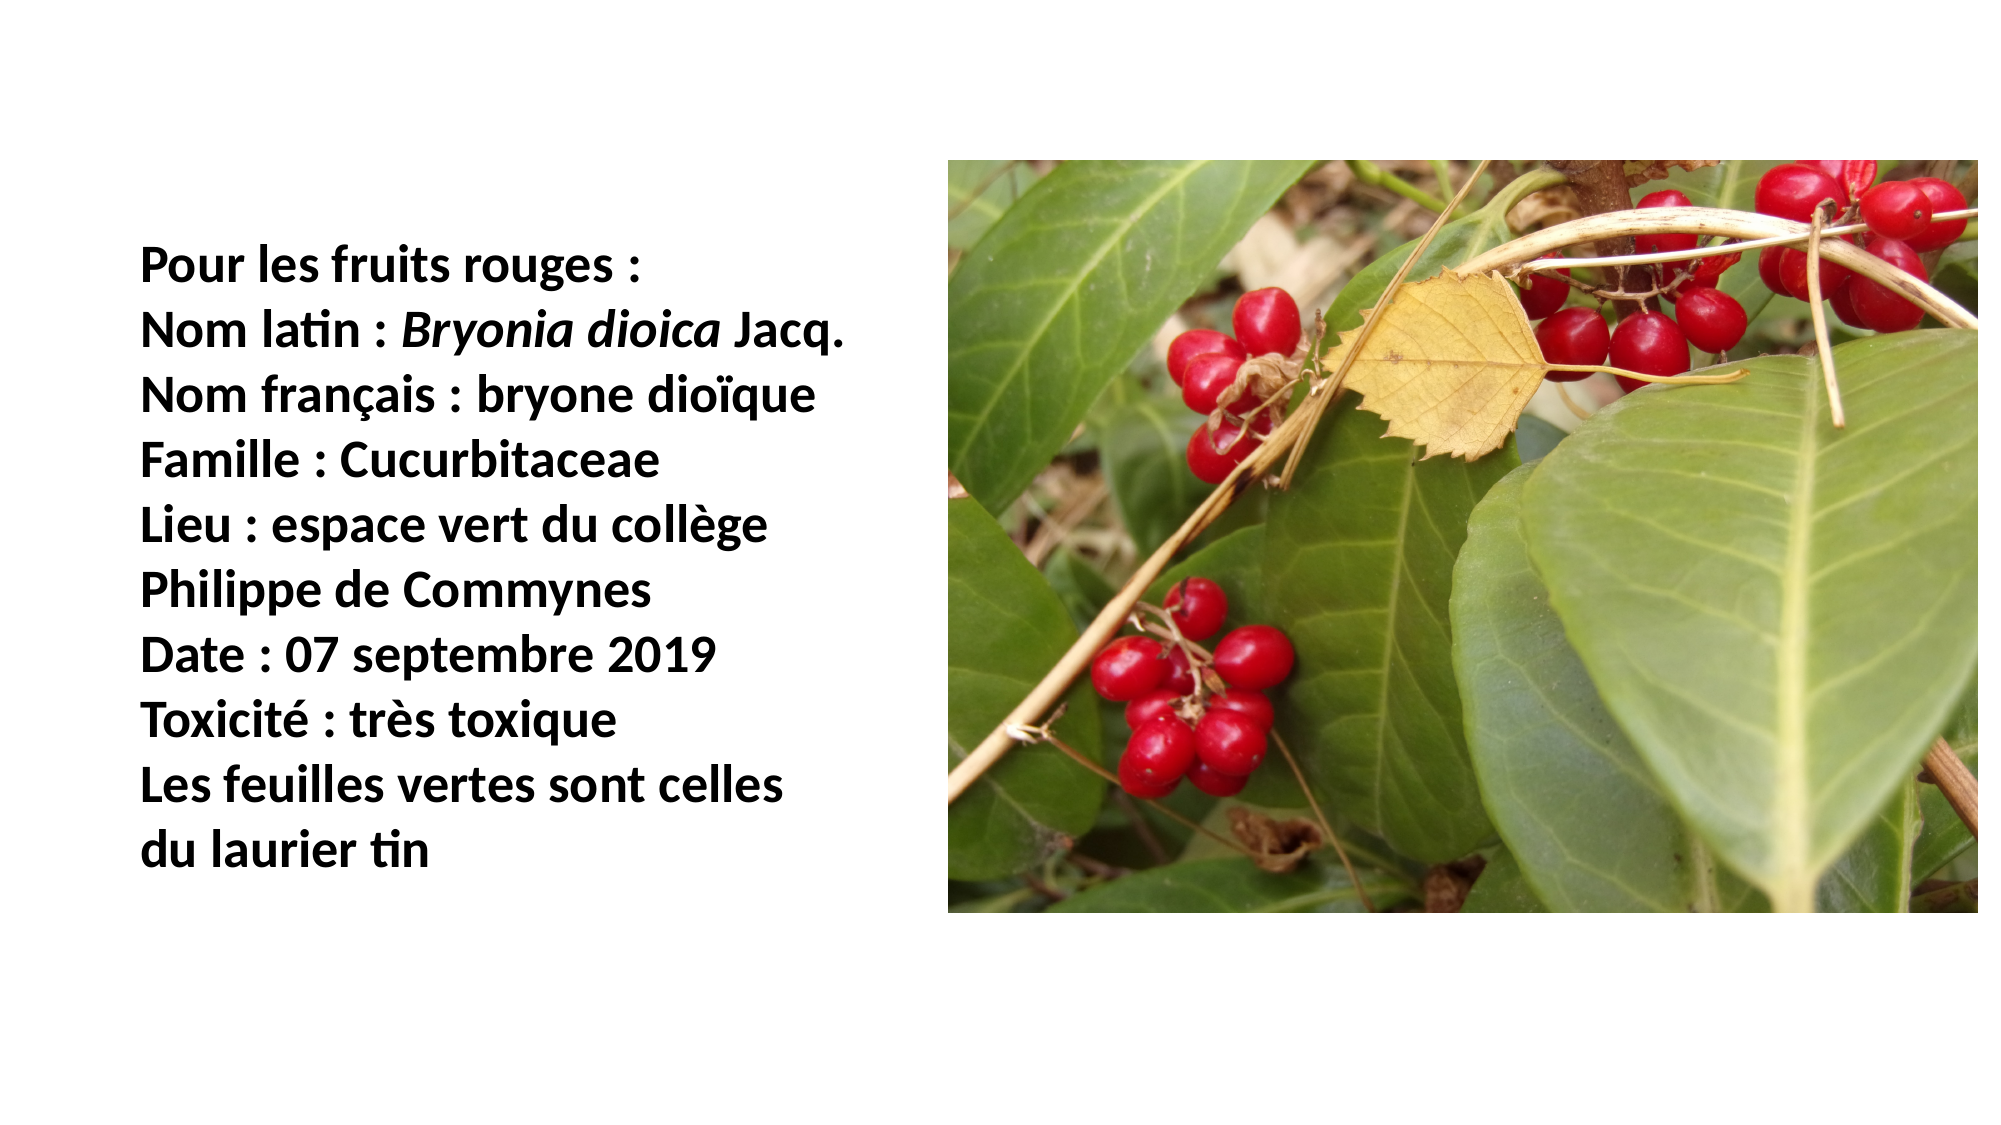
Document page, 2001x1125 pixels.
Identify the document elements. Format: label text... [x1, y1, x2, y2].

text_box Pour les fruits rouges : Nom latin : Bryonia dioica Jacq. Nom français : bryone dioïque Famille : Cucurbitaceae Lieu : espace vert du collège Philippe de Commynes Date : 07 septembre 2019 Toxicité : très toxique Les feuilles vertes sont celles du laurier tin [125, 220, 863, 886]
picture [948, 160, 1978, 914]
